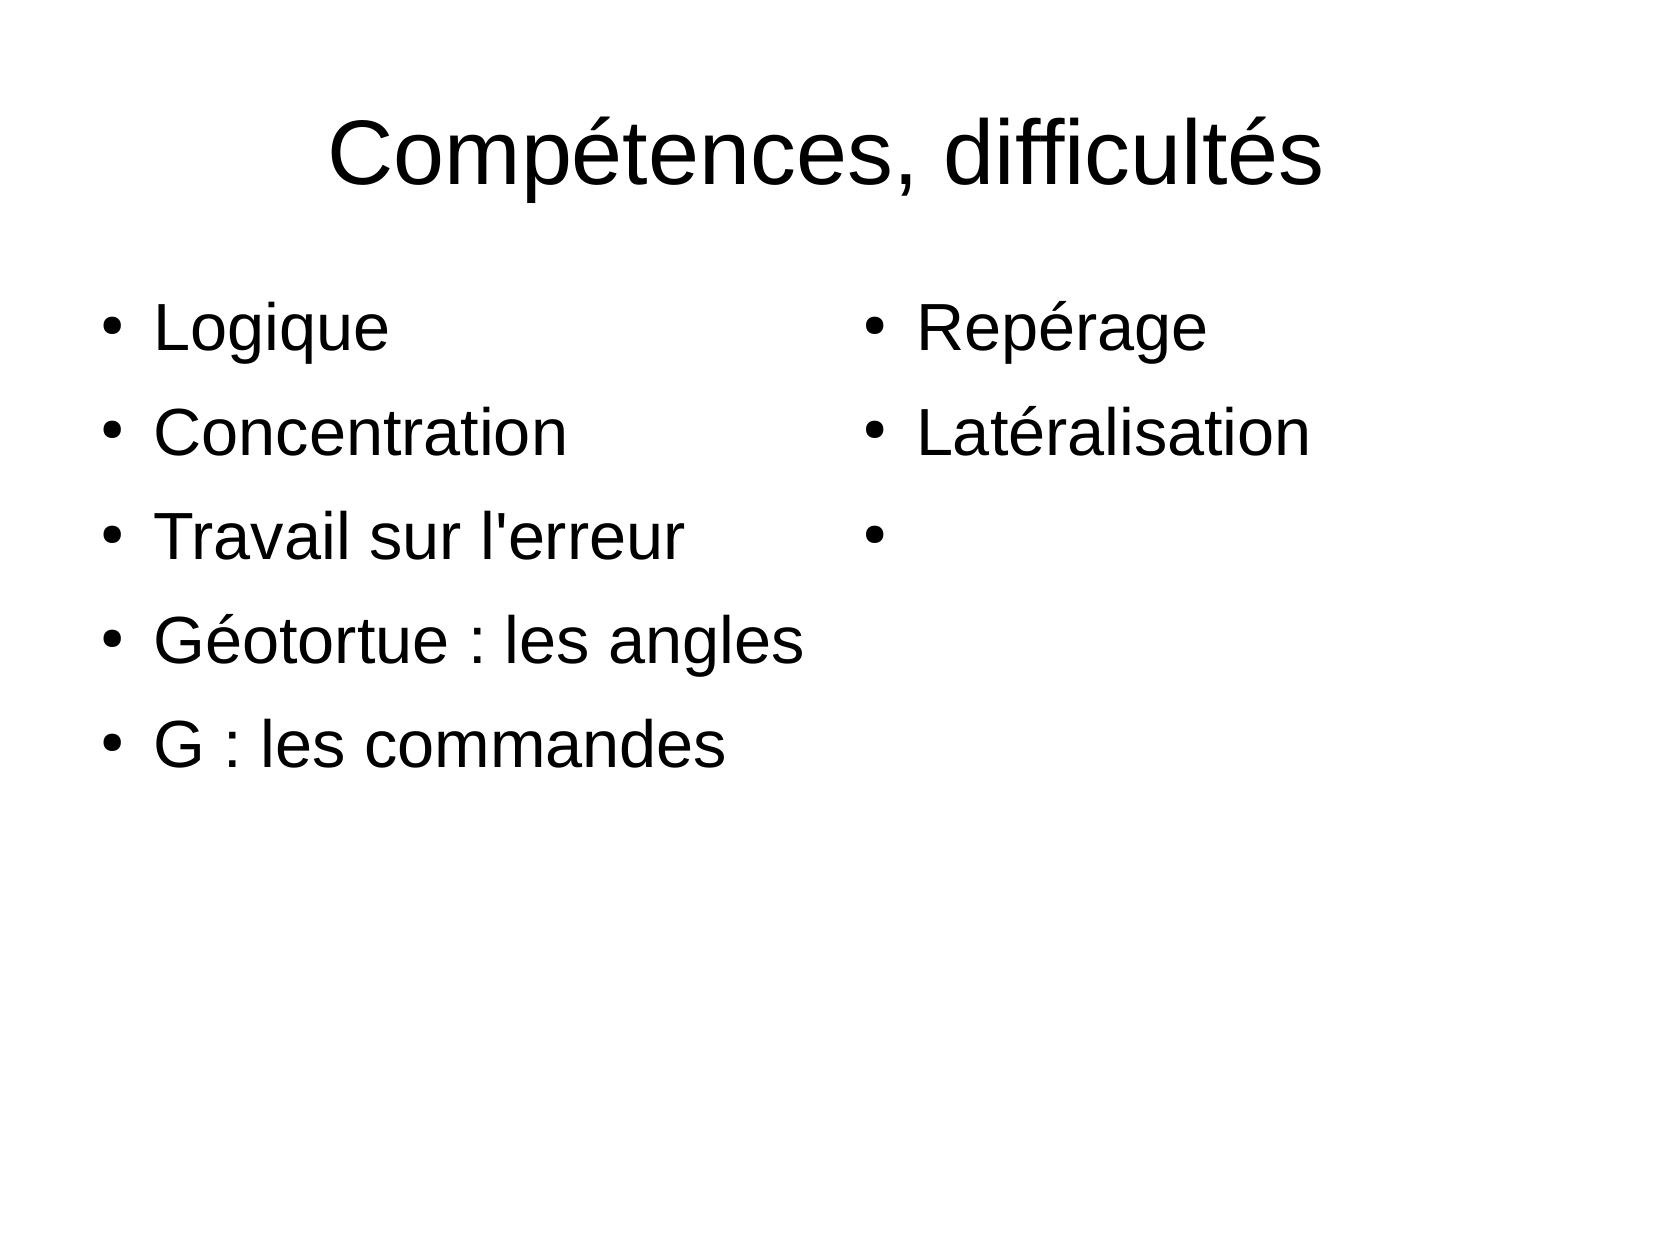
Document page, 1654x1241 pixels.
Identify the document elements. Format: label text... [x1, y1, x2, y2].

list Repérage Latéralisation [845, 290, 1572, 1109]
list Logique Concentration Travail sur l'erreur Géotortue : les angles G : les commandes [82, 290, 809, 1109]
title Compétences, difficultés [82, 49, 1571, 257]
